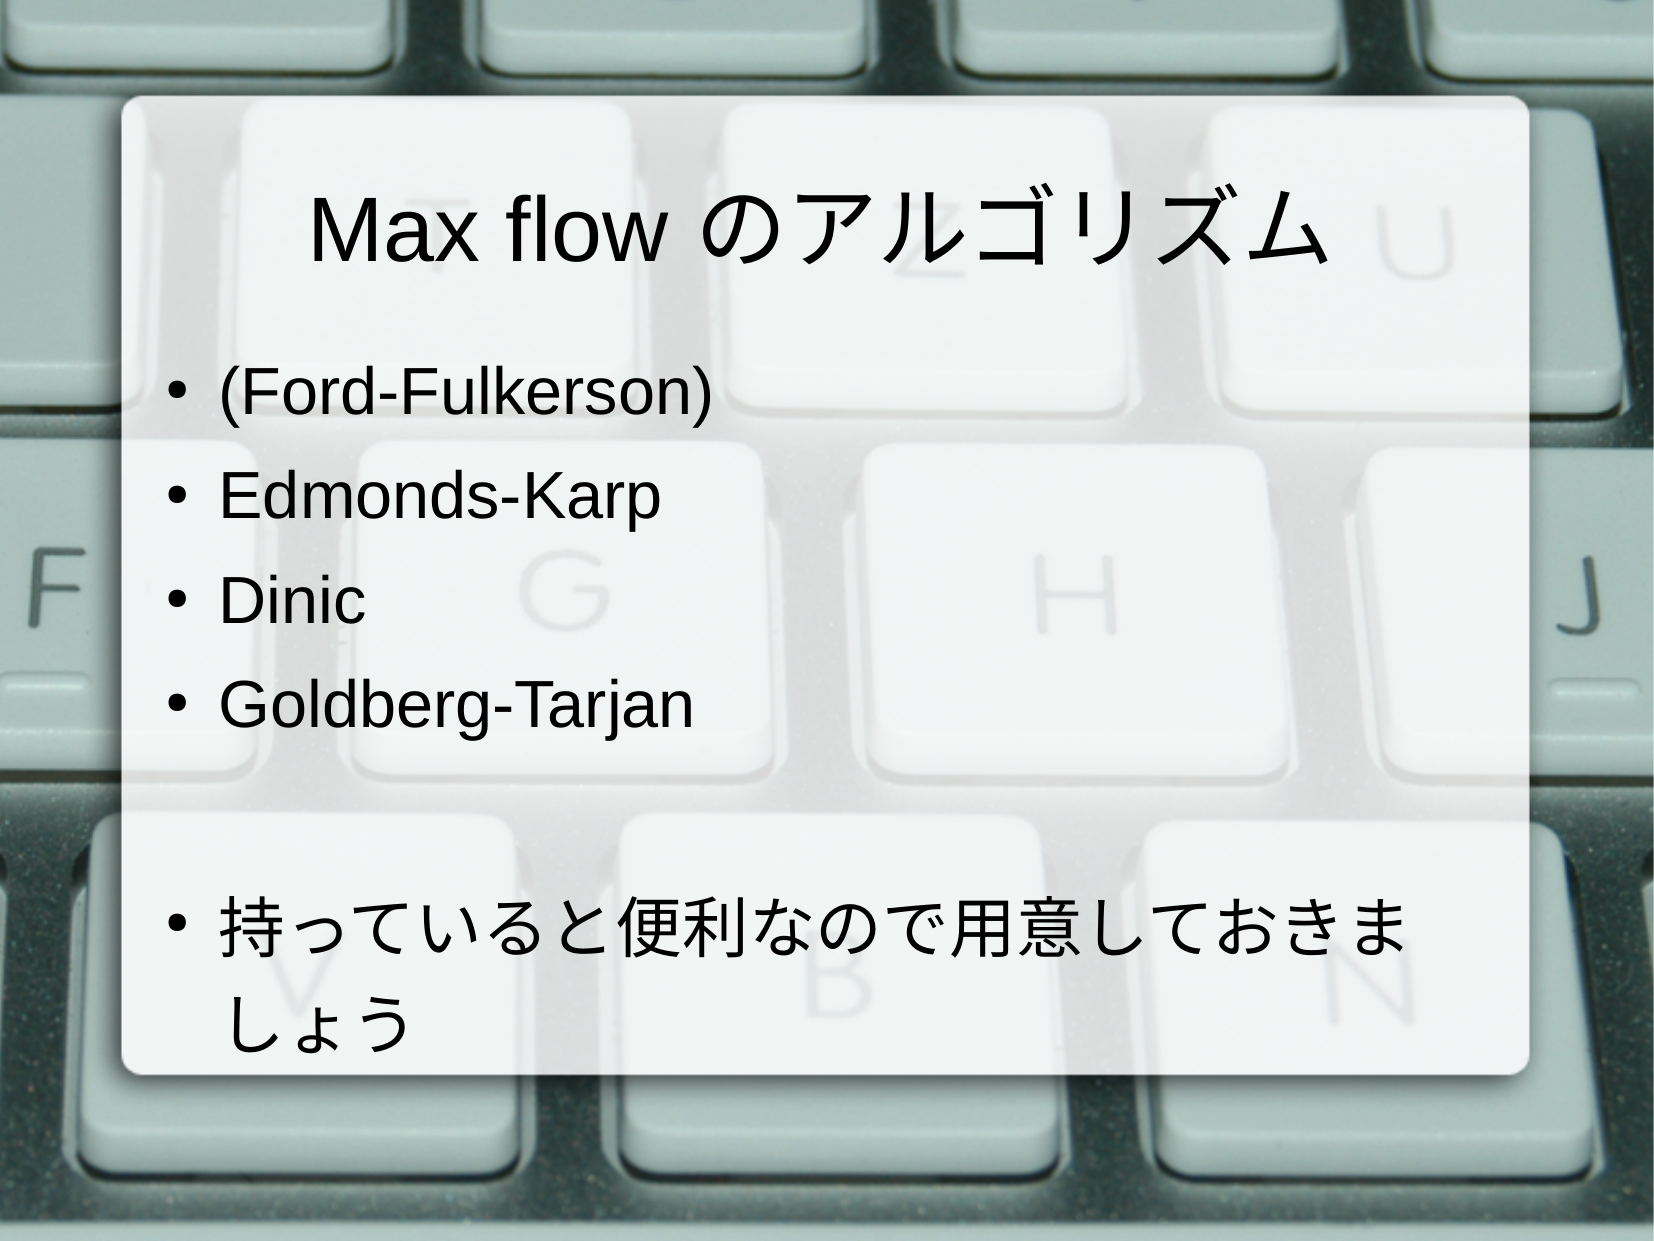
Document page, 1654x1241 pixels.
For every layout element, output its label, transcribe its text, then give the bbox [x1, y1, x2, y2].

title Max flow のアルゴリズム [135, 117, 1506, 325]
list (Ford-Fulkerson) Edmonds-Karp Dinic Goldberg-Tarjan 持っていると便利なので用意しておきましょう [147, 354, 1506, 1173]
picture [0, 0, 1654, 1241]
